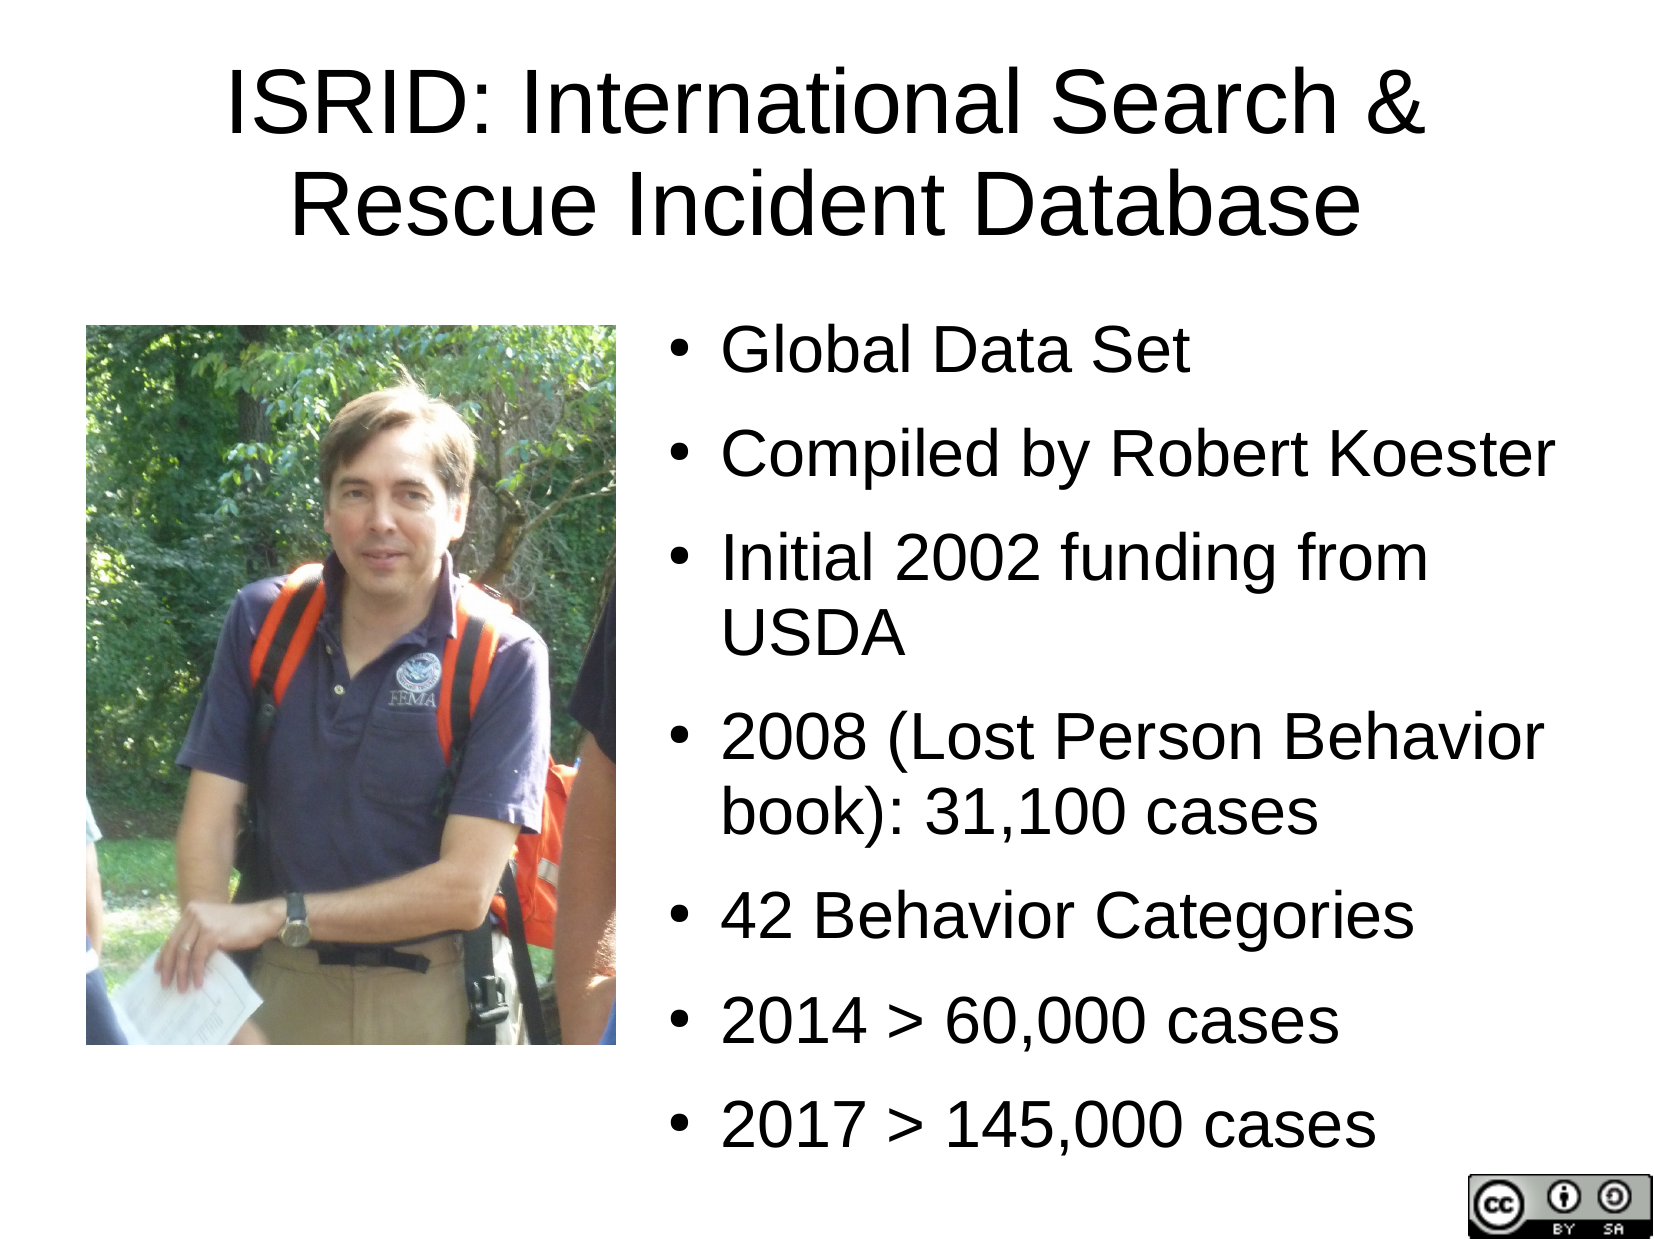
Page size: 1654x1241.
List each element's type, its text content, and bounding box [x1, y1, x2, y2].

picture [86, 325, 616, 1045]
picture [1468, 1174, 1653, 1239]
list Global Data Set Compiled by Robert Koester Initial 2002 funding from USDA 2008 (Lost Person Behavior book): 31,100 cases 42 Behavior Categories 2014 > 60,000 cases 2017 > 145,000 cases [649, 311, 1605, 1193]
title ISRID: International Search & Rescue Incident Database [82, 49, 1571, 257]
